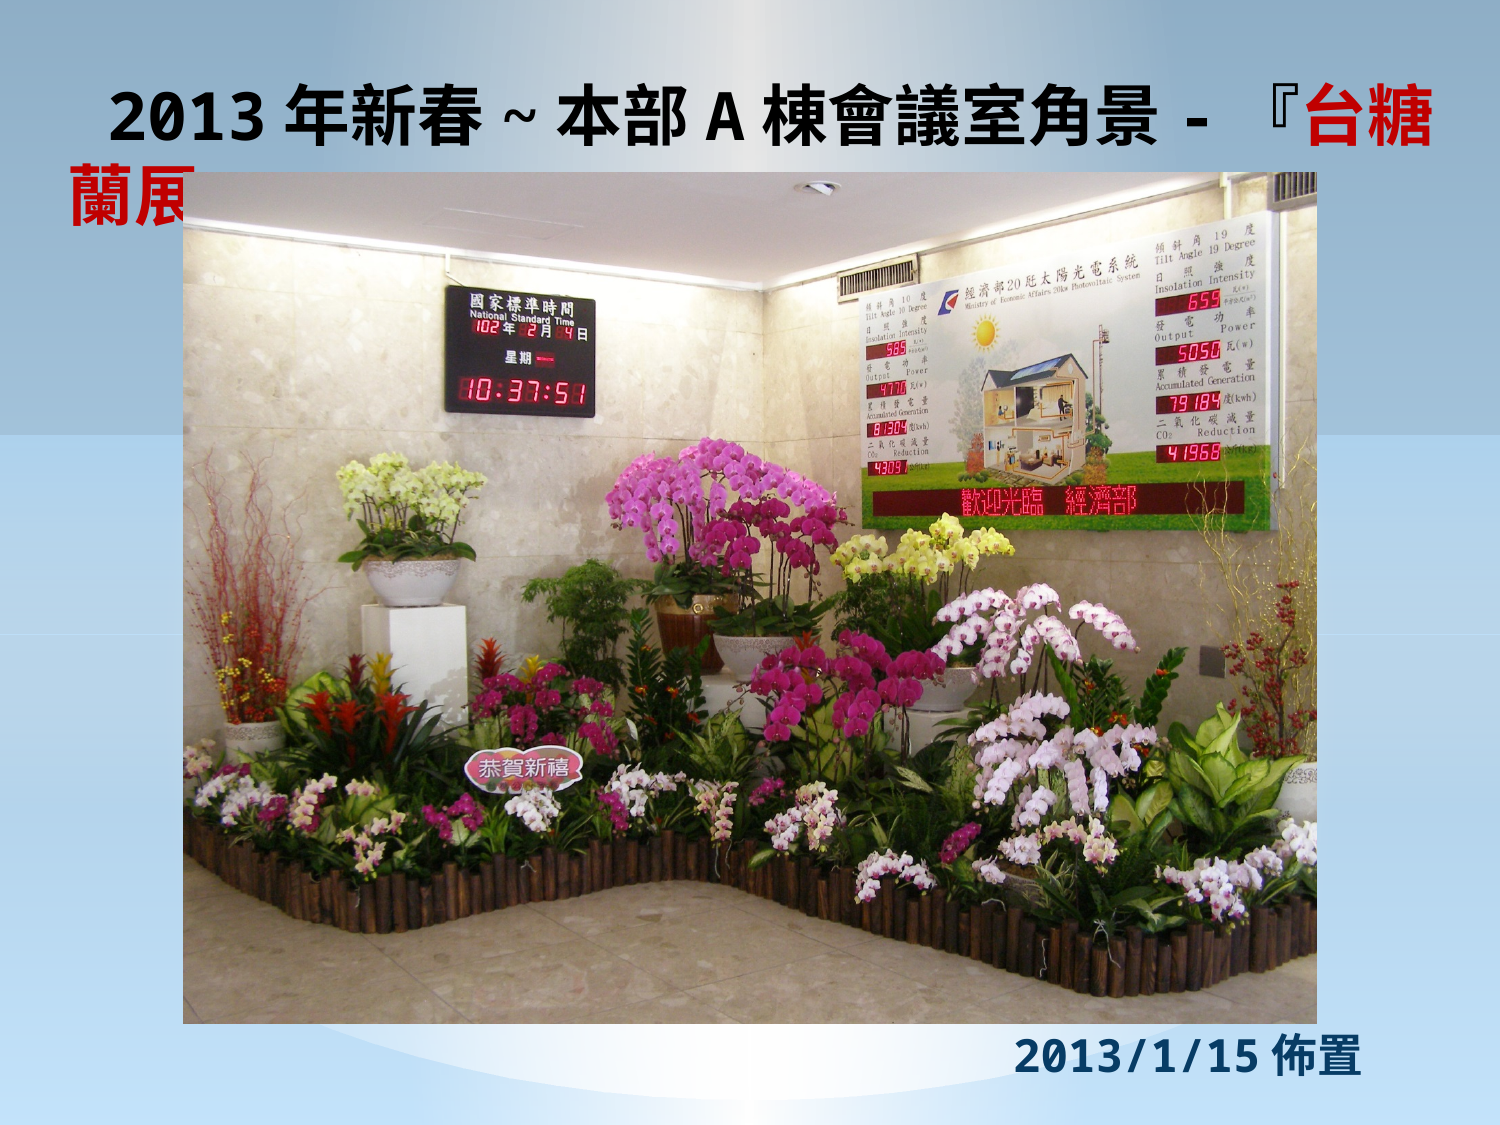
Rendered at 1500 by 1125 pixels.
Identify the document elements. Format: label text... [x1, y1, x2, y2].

picture [183, 172, 1317, 1024]
subtitle 2013/1/15佈置 [998, 1019, 1412, 1125]
text_box 2013年新春~本部A棟會議室角景-『台糖蘭展』 [53, 66, 1500, 242]
